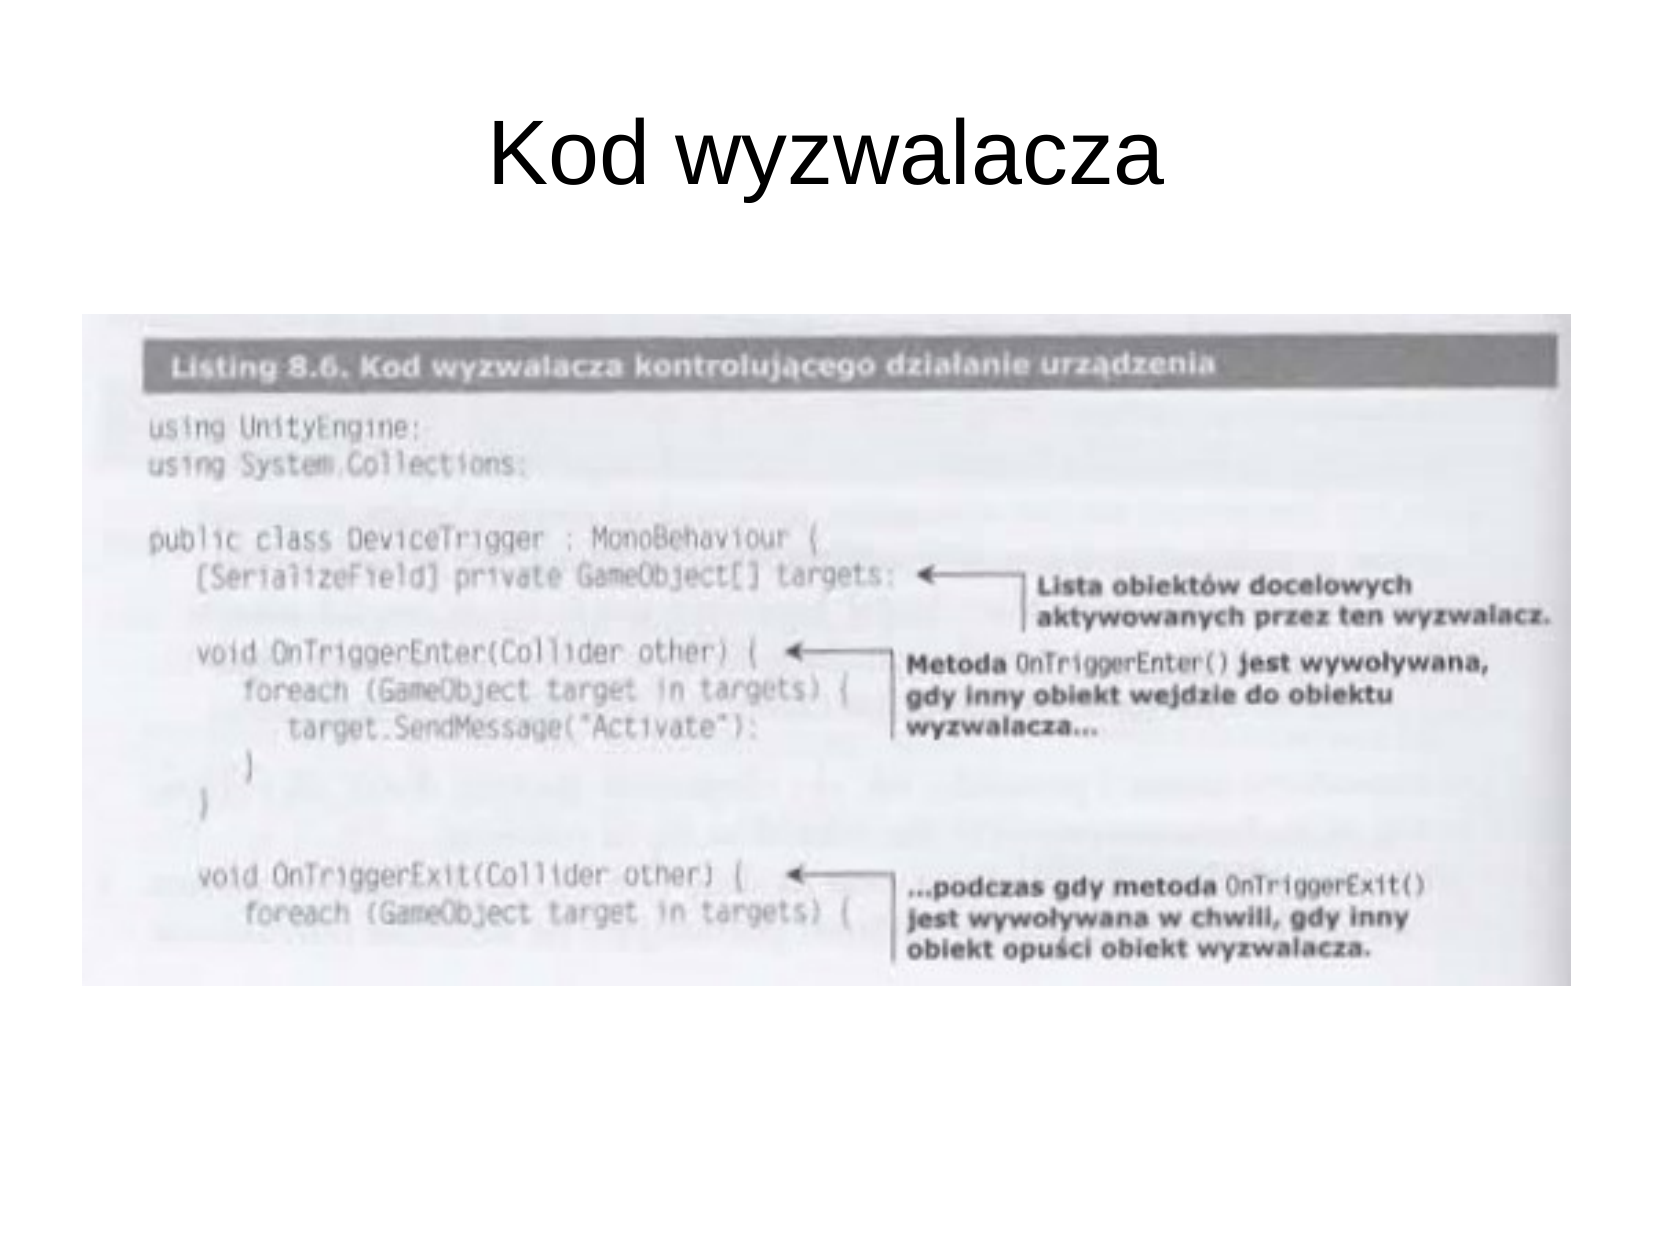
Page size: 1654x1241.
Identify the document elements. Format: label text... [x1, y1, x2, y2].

title Kod wyzwalacza [82, 49, 1571, 257]
picture [82, 314, 1571, 986]
